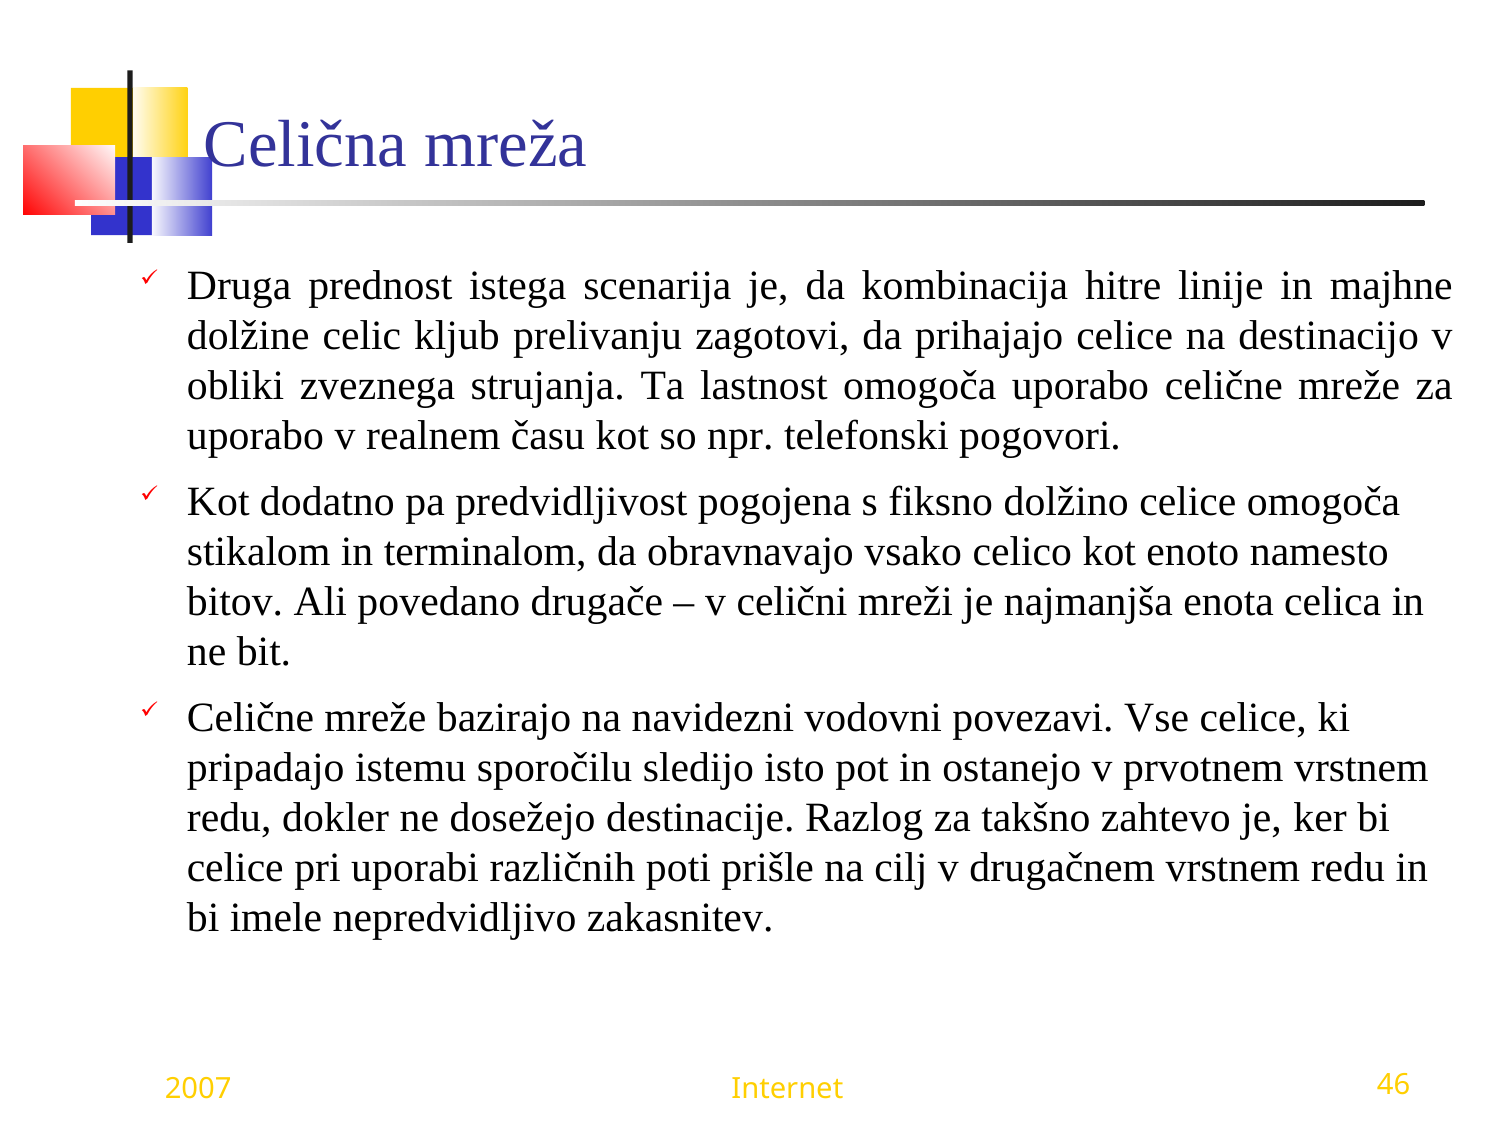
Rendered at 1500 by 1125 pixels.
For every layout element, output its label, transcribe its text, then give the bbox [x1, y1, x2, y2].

text_box Internet [549, 1037, 1026, 1113]
list Druga prednost istega scenarija je, da kombinacija hitre linije in majhne dolžine celic kljub prelivanju zagotovi, da prihajajo celice na destinacijo v obliki zveznega strujanja. Ta lastnost omogoča uporabo celične mreže za uporabo v realnem času kot so npr. telefonski pogovori. Kot dodatno pa predvidljivost pogojena s fiksno dolžino celice omogoča stikalom in terminalom, da obravnavajo vsako celico kot enoto namesto bitov. Ali povedano drugače – v celični mreži je najmanjša enota celica in ne bit. Celične mreže bazirajo na navidezni vodovni povezavi. Vse celice, ki pripadajo istemu sporočilu sledijo isto pot in ostanejo v prvotnem vrstnem redu, dokler ne dosežejo destinacije. Razlog za takšno zahtevo je, ker bi celice pri uporabi različnih poti prišle na cilj v drugačnem vrstnem redu in bi imele nepredvidljivo zakasnitev. [50, 249, 1469, 1007]
text_box 2007 [150, 1037, 463, 1113]
text_box <number> [1112, 1037, 1426, 1113]
title Celična mreža [188, 92, 1468, 188]
